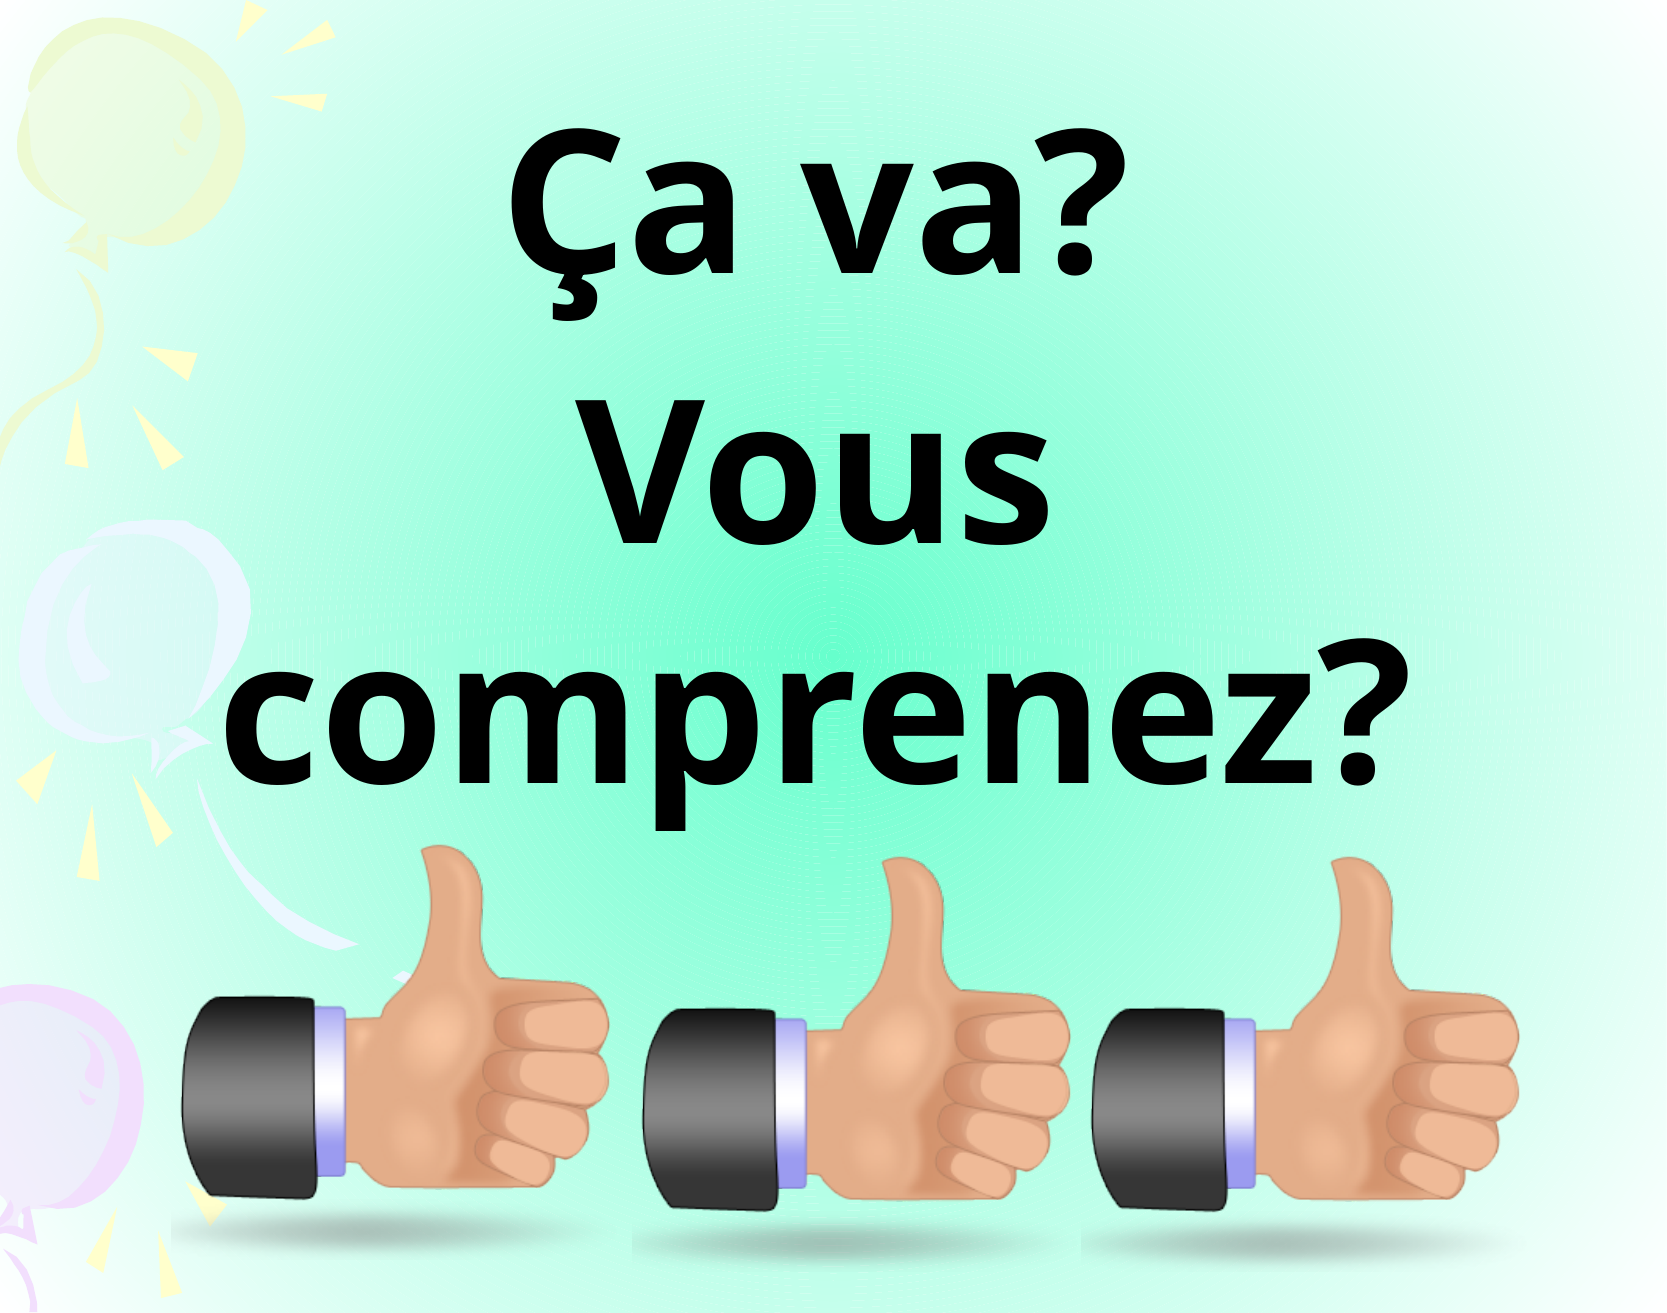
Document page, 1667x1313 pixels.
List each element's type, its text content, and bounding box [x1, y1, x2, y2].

picture [171, 809, 622, 1260]
text_box Ça va? Vous comprenez? [77, 65, 1554, 831]
picture [632, 821, 1532, 1272]
